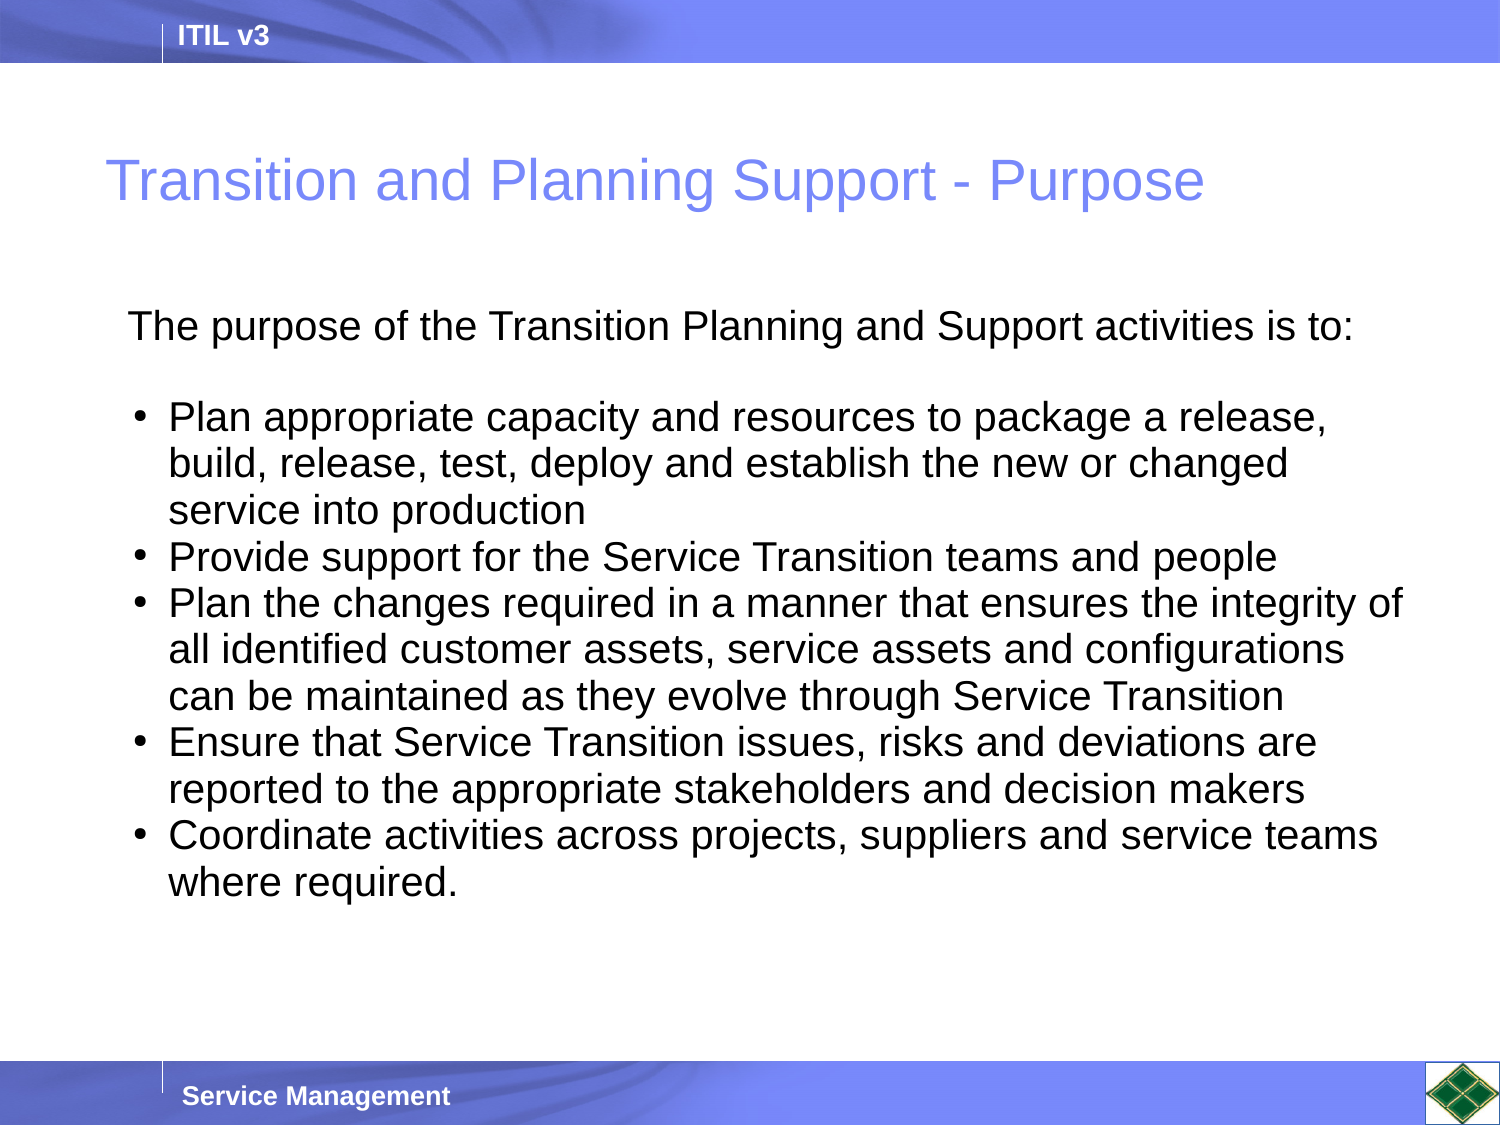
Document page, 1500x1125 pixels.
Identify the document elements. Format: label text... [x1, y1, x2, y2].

text_box Plan appropriate capacity and resources to package a release, build, release, test, deploy and establish the new or changed service into production Provide support for the Service Transition teams and people Plan the changes required in a manner that ensures the integrity of all identified customer assets, service assets and configurations can be maintained as they evolve through Service Transition Ensure that Service Transition issues, risks and deviations are reported to the appropriate stakeholders and decision makers Coordinate activities across projects, suppliers and service teams where required. [118, 386, 1430, 916]
picture [1426, 1063, 1499, 1124]
text_box The purpose of the Transition Planning and Support activities is to: [112, 291, 1388, 932]
text_box Transition and Planning Support - Purpose [90, 121, 1443, 221]
picture [0, 0, 1500, 63]
picture [0, 1061, 1500, 1125]
